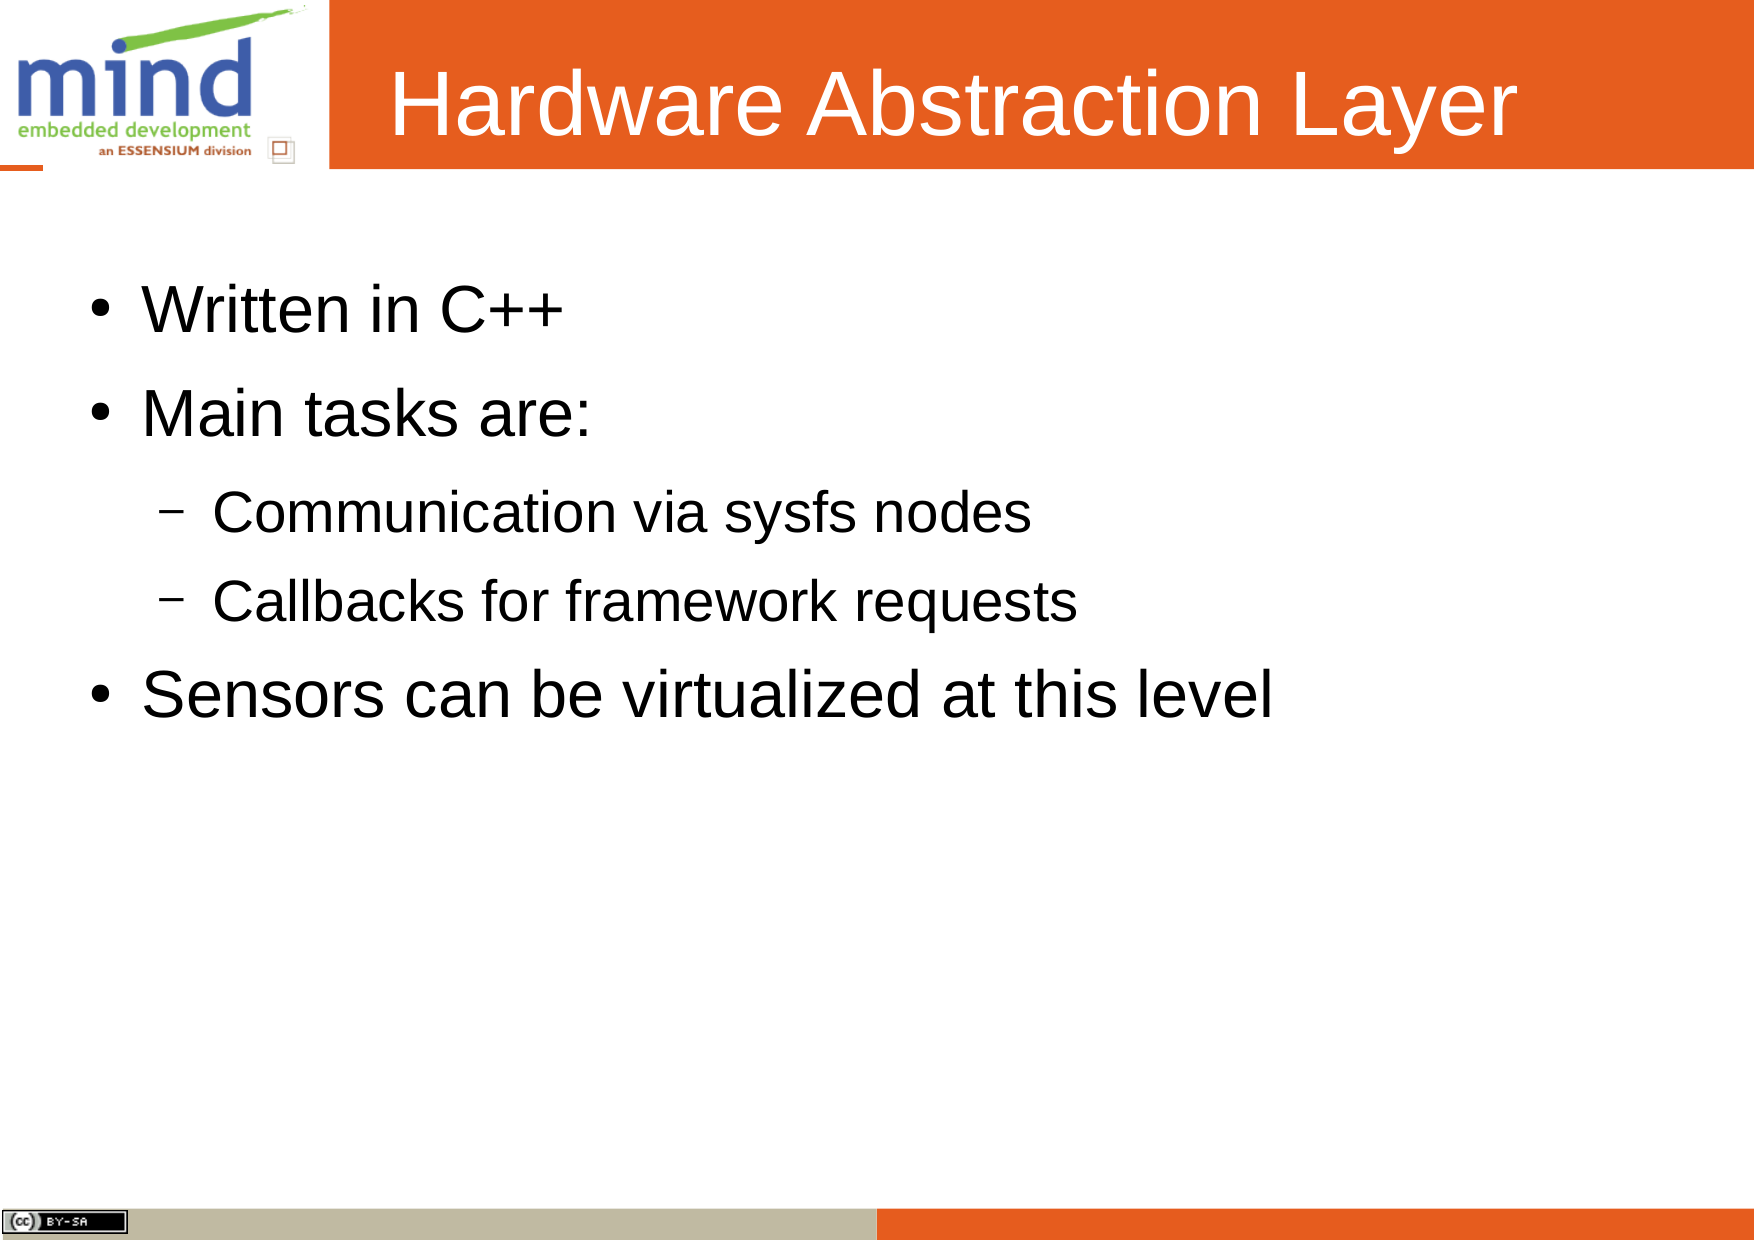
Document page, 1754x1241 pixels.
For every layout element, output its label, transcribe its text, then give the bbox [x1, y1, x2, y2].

picture [2, 1210, 128, 1234]
list Written in C++ Main tasks are: Communication via sysfs nodes Callbacks for framework requests Sensors can be virtualized at this level [70, 271, 1536, 1158]
title Hardware Abstraction Layer [165, 0, 1744, 208]
picture [5, 5, 165, 164]
